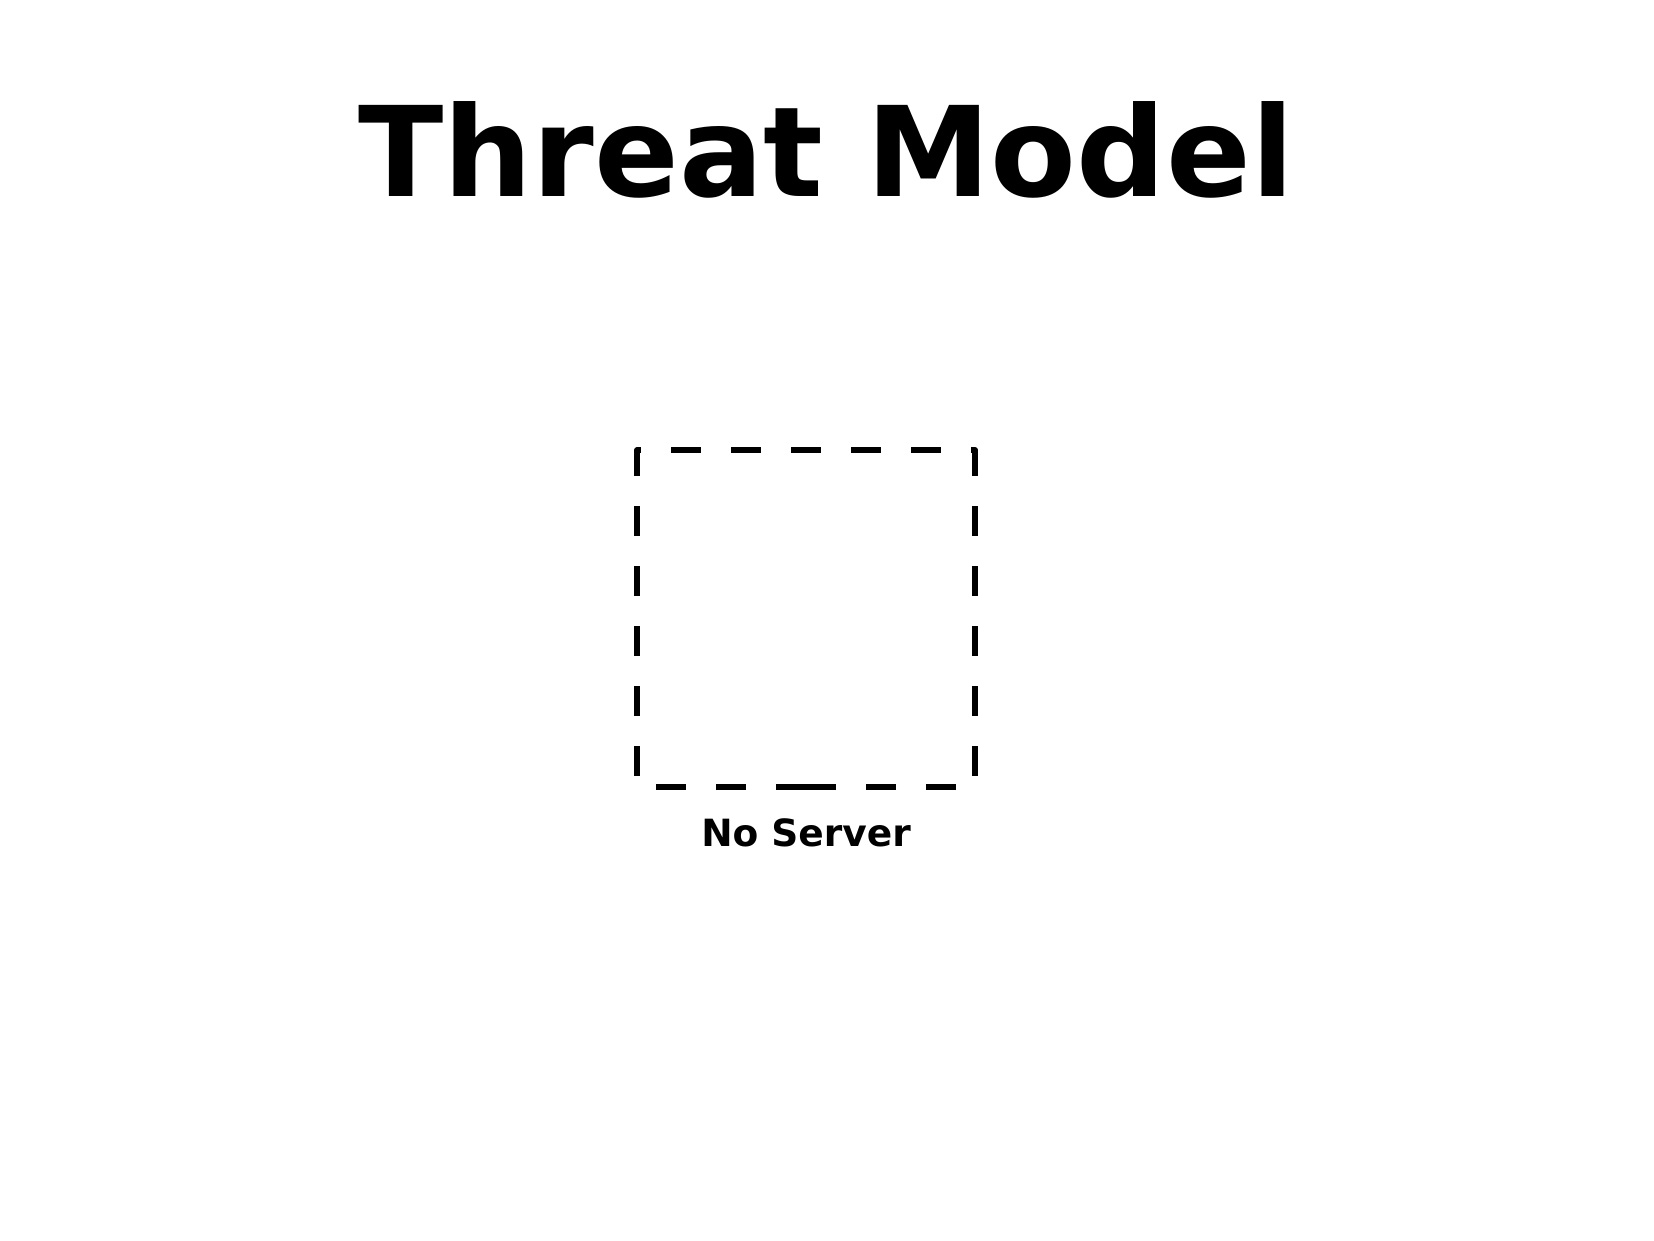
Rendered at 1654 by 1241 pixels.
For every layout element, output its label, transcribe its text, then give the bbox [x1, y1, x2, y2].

title Threat Model [82, 49, 1571, 257]
text_box No Server [686, 804, 926, 863]
